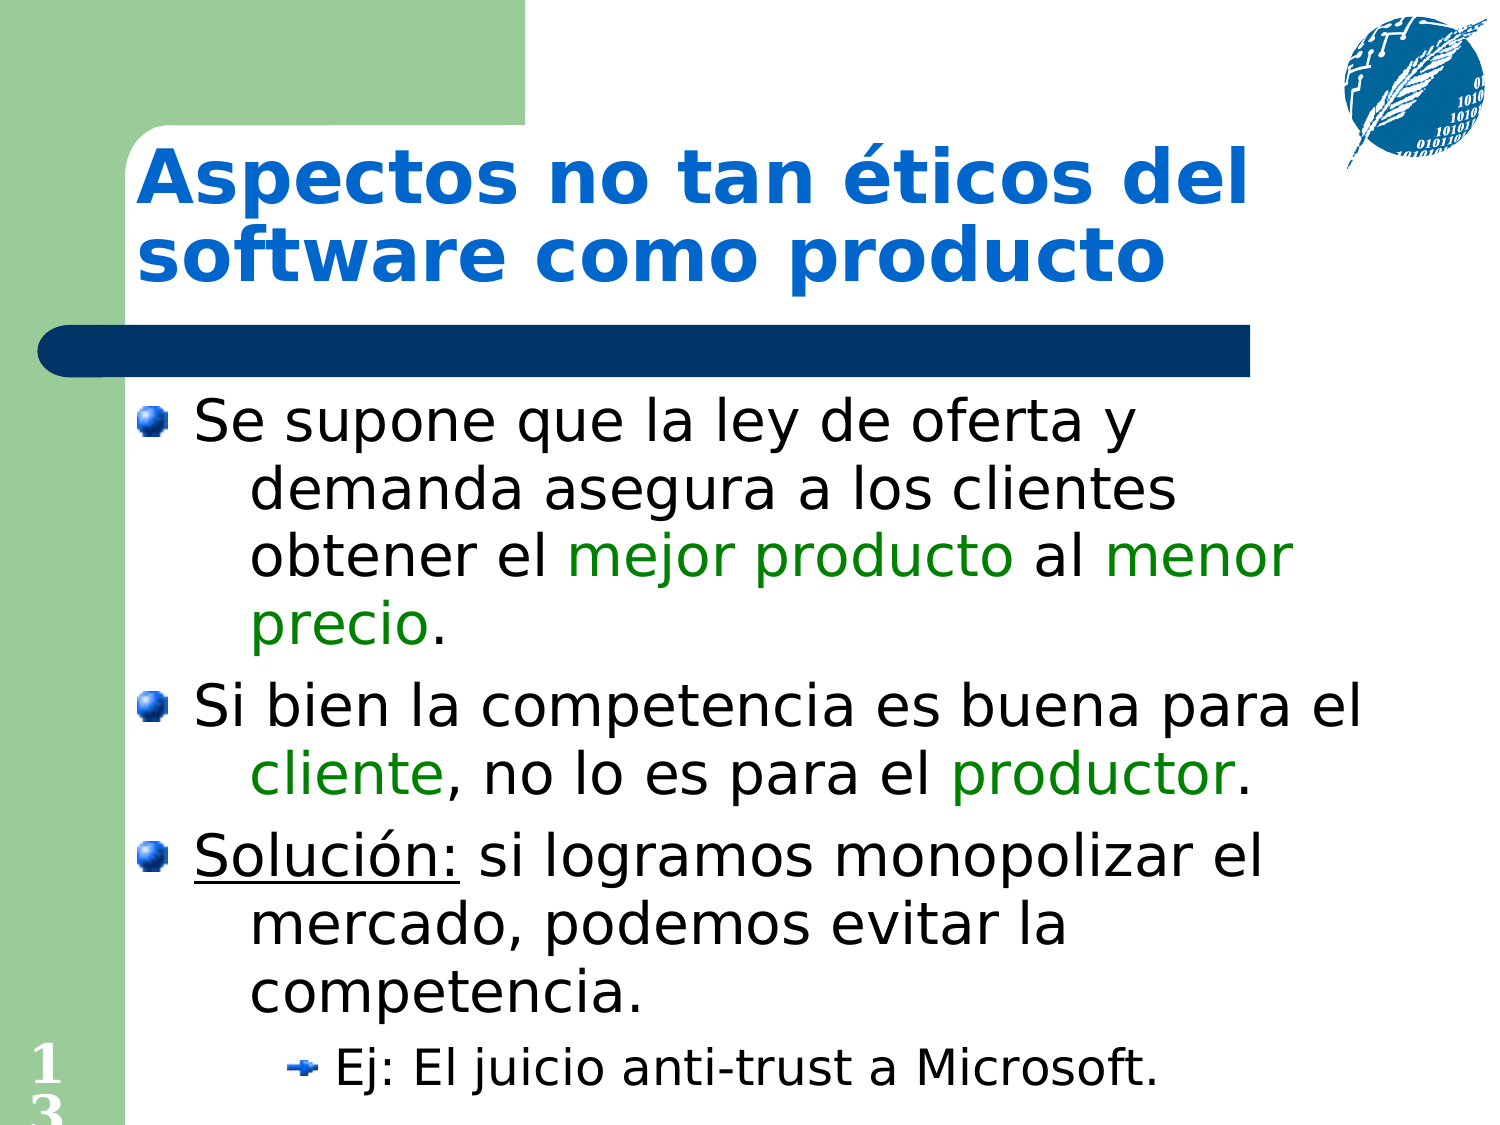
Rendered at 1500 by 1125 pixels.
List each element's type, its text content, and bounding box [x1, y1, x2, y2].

picture [1427, 138, 1431, 148]
picture [1341, 15, 1487, 172]
picture [287, 1060, 318, 1076]
picture [1416, 140, 1425, 149]
title Aspectos no tan éticos del software como producto [136, 135, 1414, 302]
picture [1436, 127, 1450, 136]
picture [1433, 139, 1440, 147]
list Se supone que la ley de oferta y demanda asegura a los clientes obtener el mejor producto al menor precio. Si bien la competencia es buena para el cliente, no lo es para el productor. Solución: si logramos monopolizar el mercado, podemos evitar la competencia. Ej: El juicio anti-trust a Microsoft. [137, 387, 1400, 1045]
